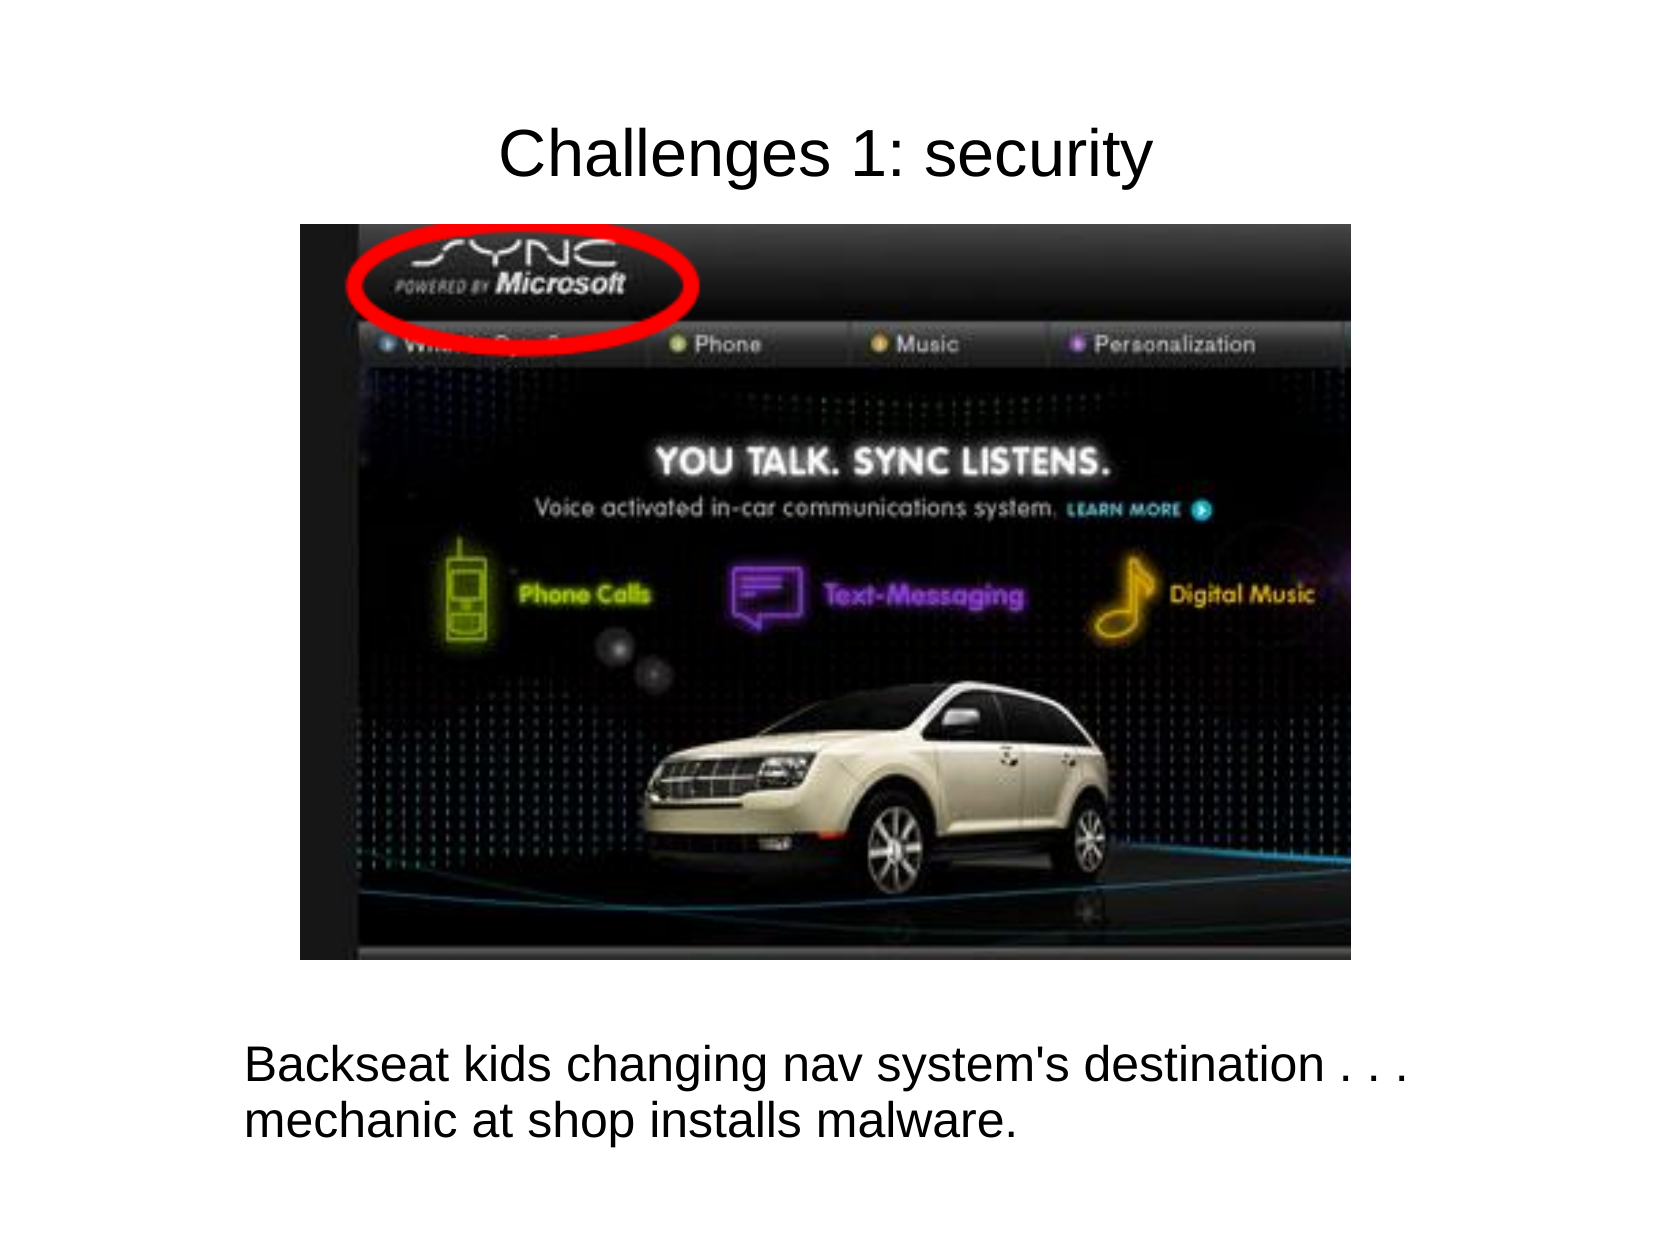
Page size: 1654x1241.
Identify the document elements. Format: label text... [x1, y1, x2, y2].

text_box Backseat kids changing nav system's destination . . . mechanic at shop installs malware. [229, 1029, 1425, 1156]
title Challenges 1: security [82, 49, 1571, 257]
picture [300, 224, 1351, 961]
